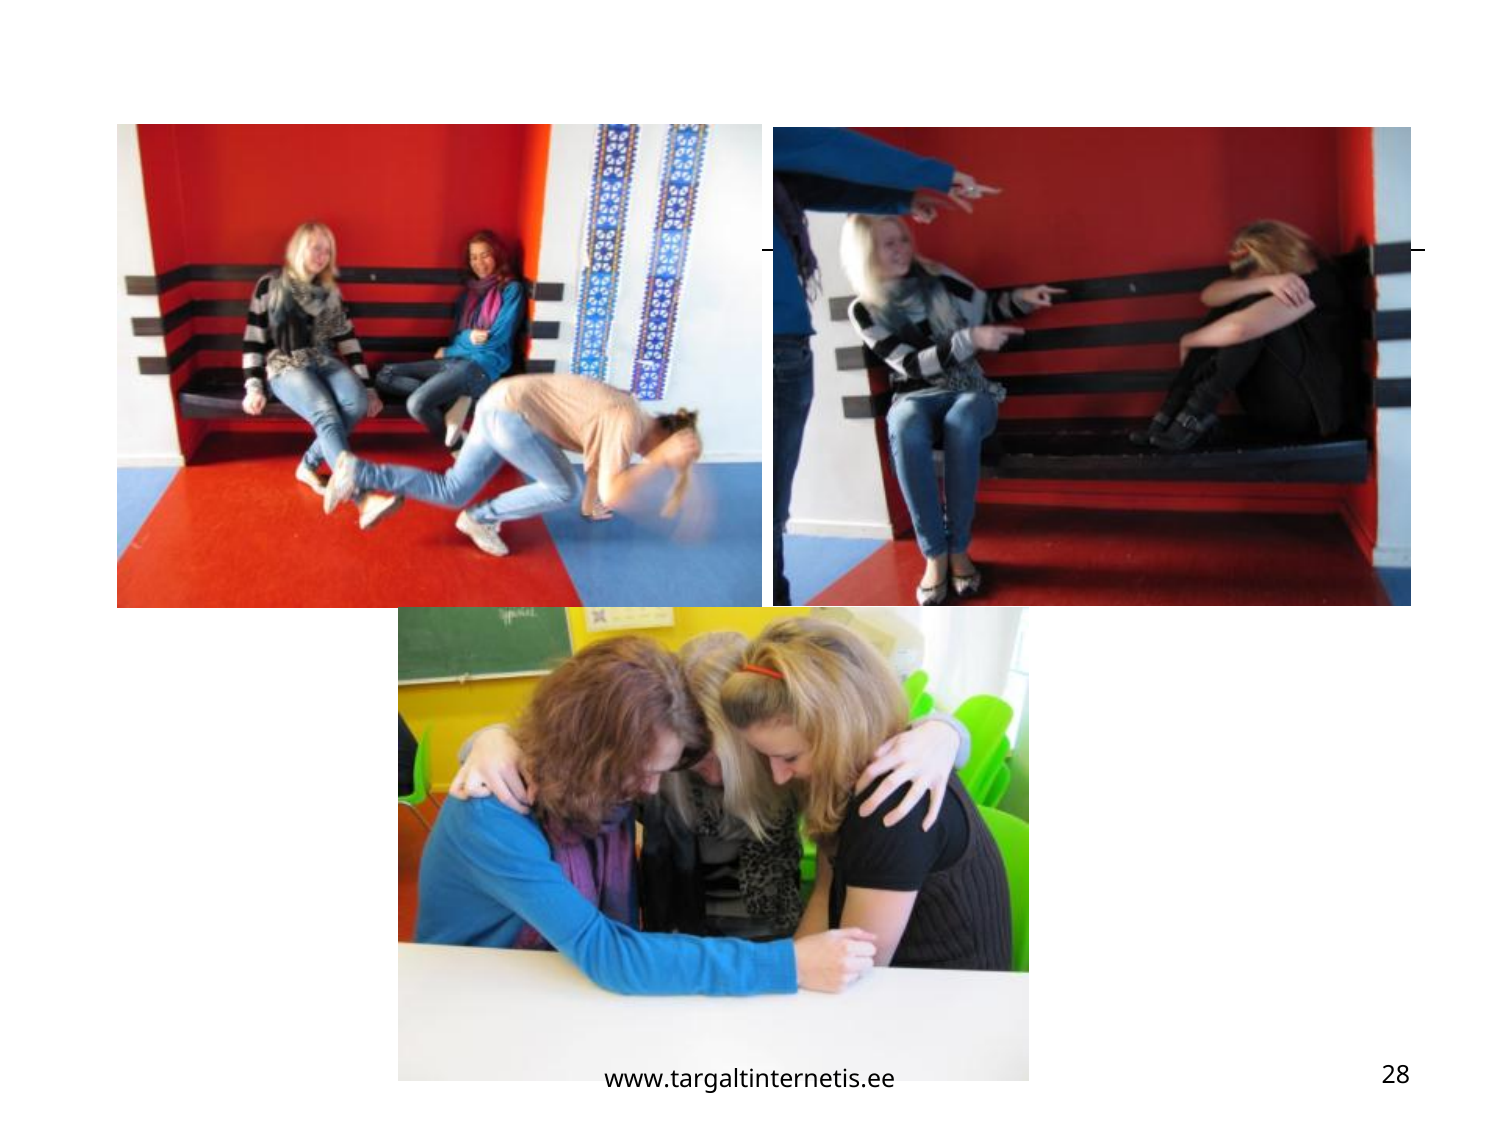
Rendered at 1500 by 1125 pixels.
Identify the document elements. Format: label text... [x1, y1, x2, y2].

text_box www.targaltinternetis.ee [512, 1025, 988, 1101]
picture [117, 124, 1029, 1081]
text_box <number> [1074, 1025, 1426, 1101]
picture [773, 127, 1411, 606]
